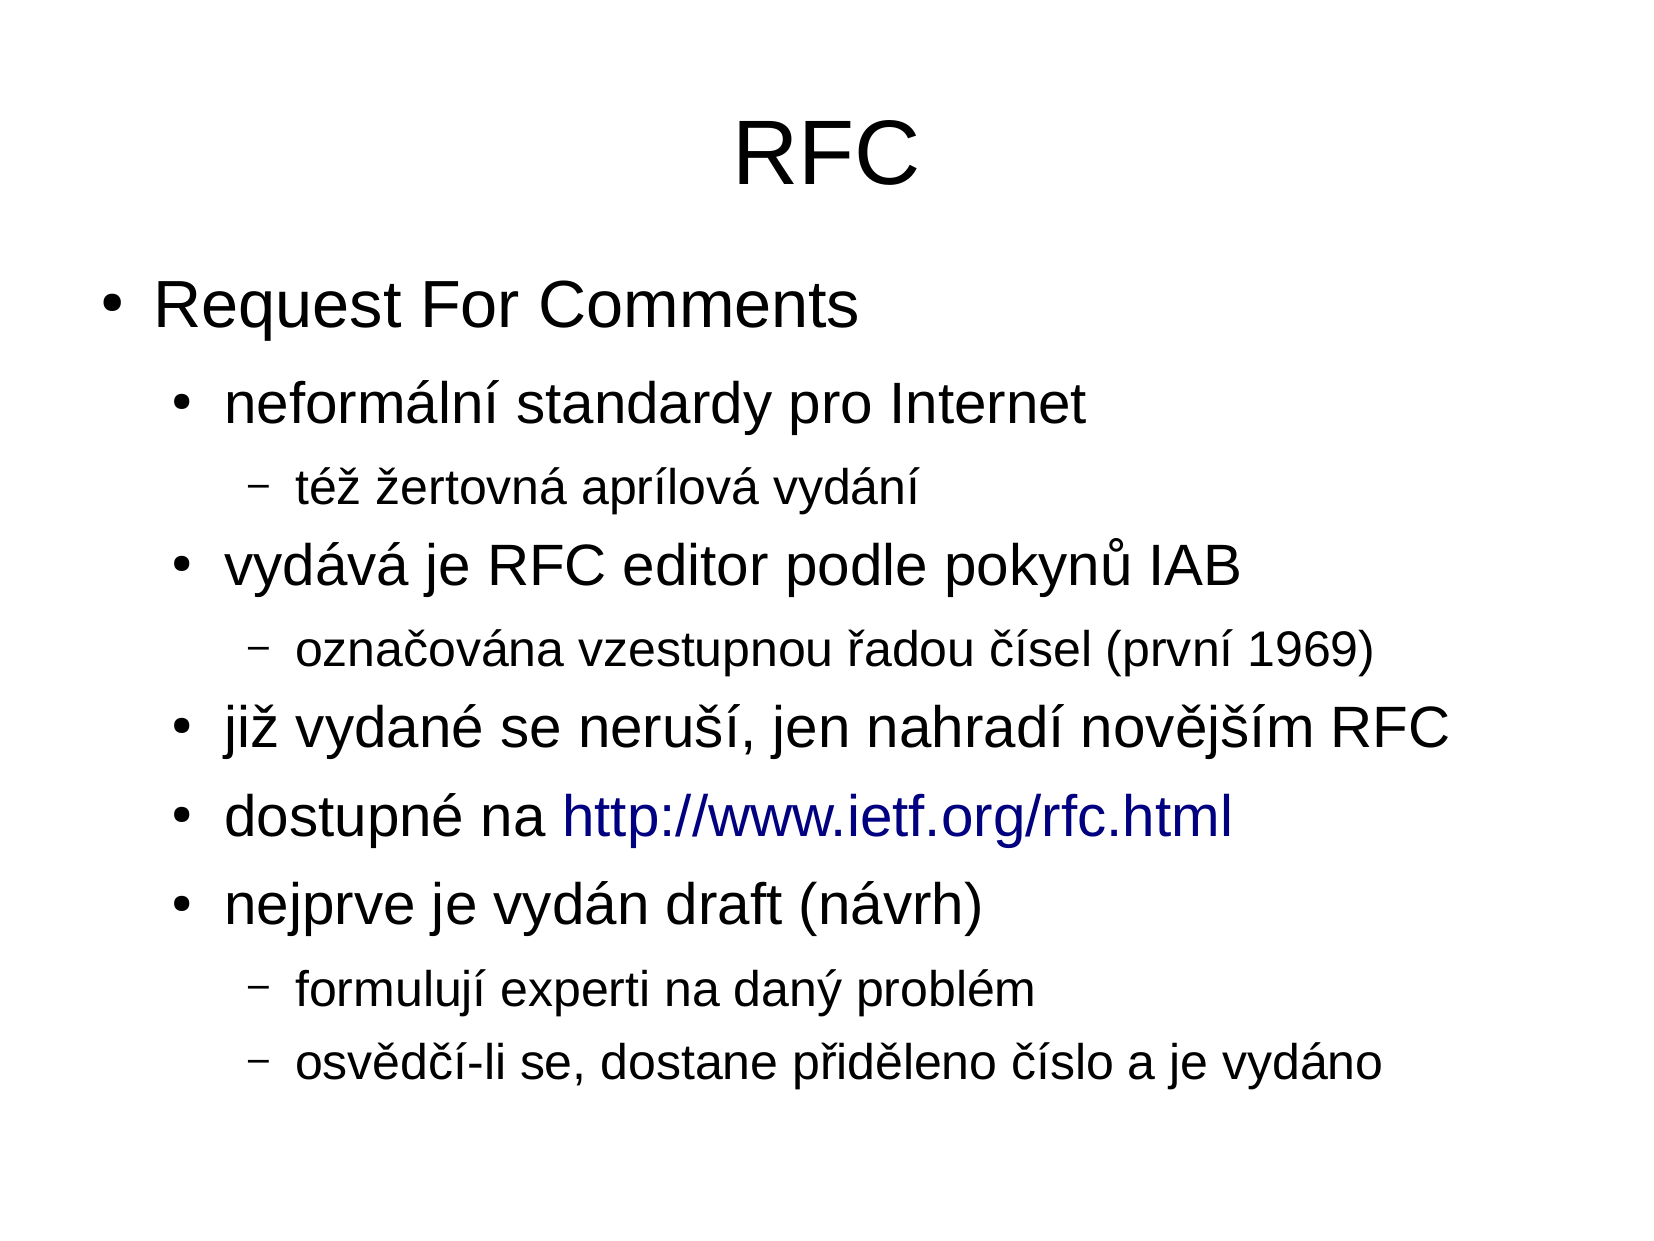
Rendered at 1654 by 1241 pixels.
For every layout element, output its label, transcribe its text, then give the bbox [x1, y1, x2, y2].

title RFC [82, 56, 1571, 250]
list Request For Comments neformální standardy pro Internet též žertovná aprílová vydání vydává je RFC editor podle pokynů IAB označována vzestupnou řadou čísel (první 1969) již vydané se neruší, jen nahradí novějším RFC dostupné na http://www.ietf.org/rfc.html nejprve je vydán draft (návrh) formulují experti na daný problém osvědčí-li se, dostane přiděleno číslo a je vydáno [82, 266, 1571, 1091]
